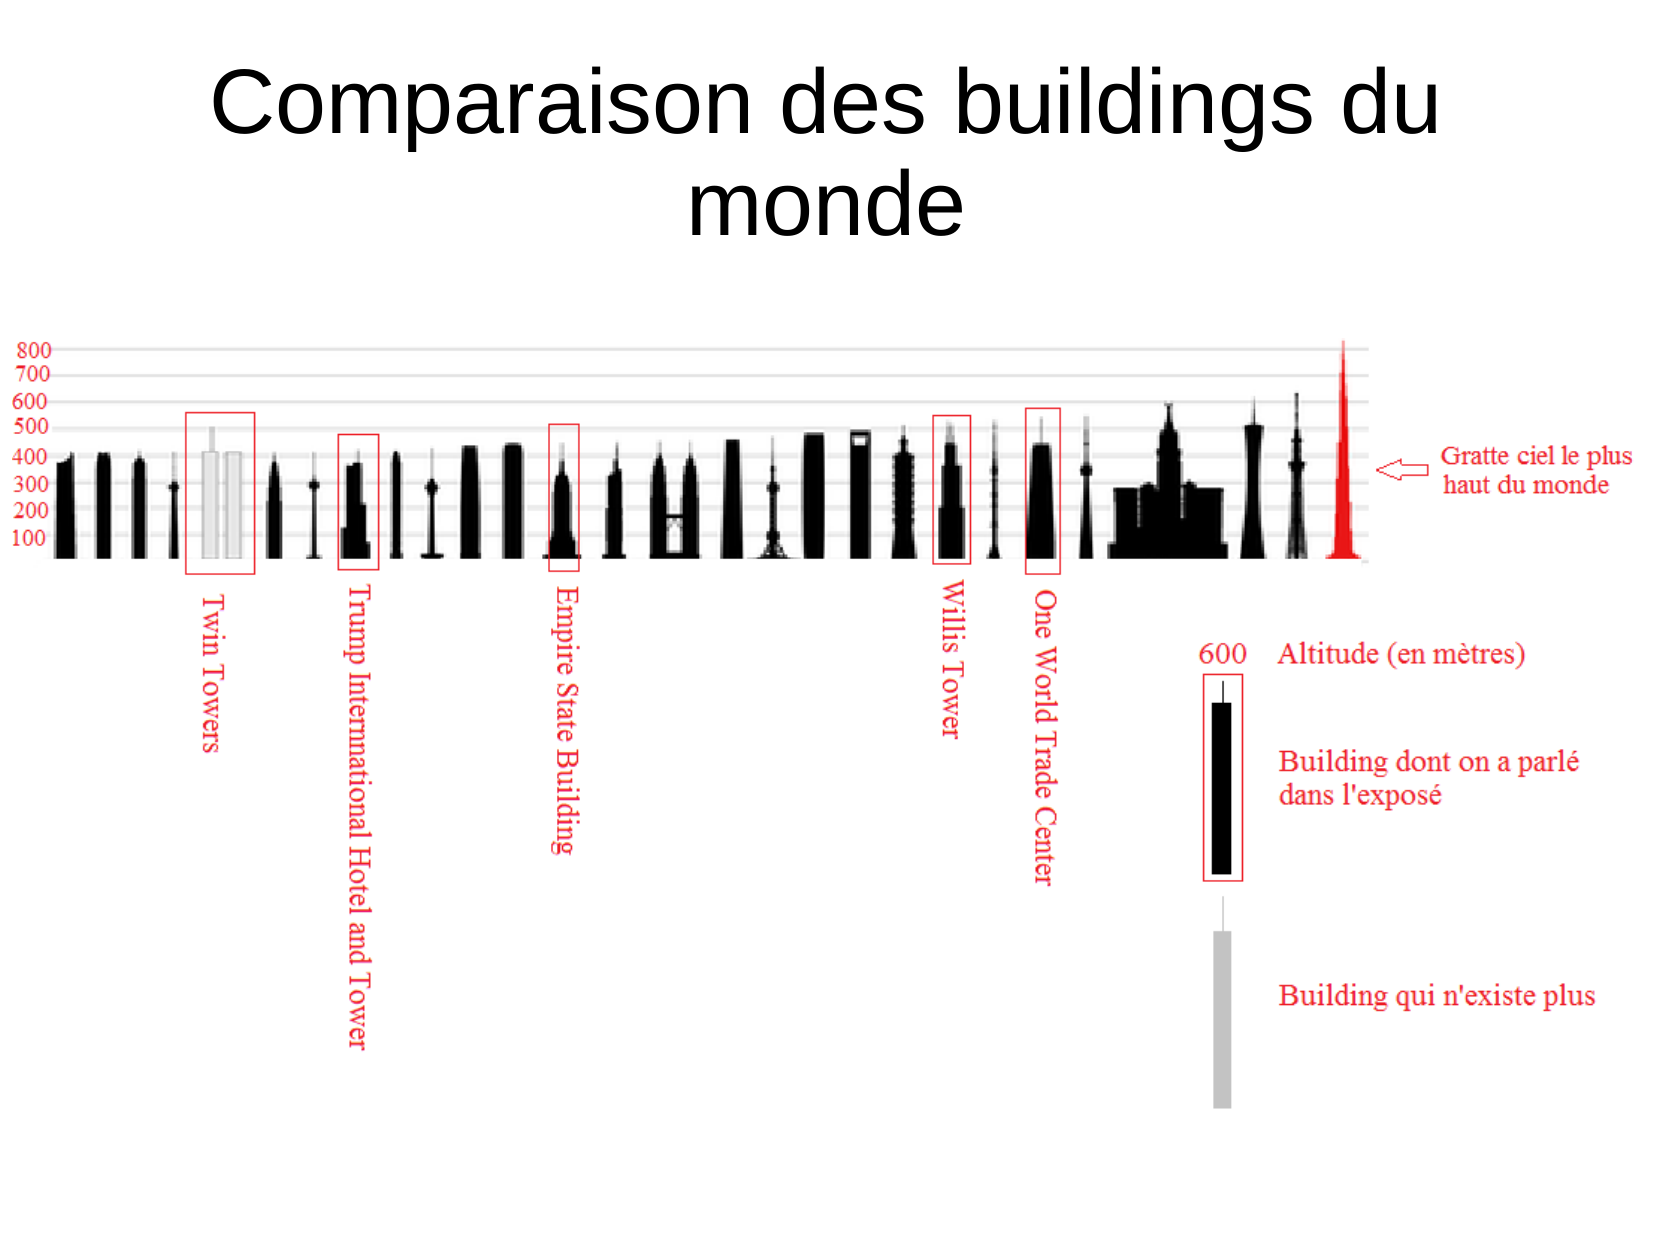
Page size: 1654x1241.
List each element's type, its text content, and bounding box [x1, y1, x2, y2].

picture [12, 338, 1641, 1133]
title Comparaison des buildings du monde [82, 49, 1571, 257]
